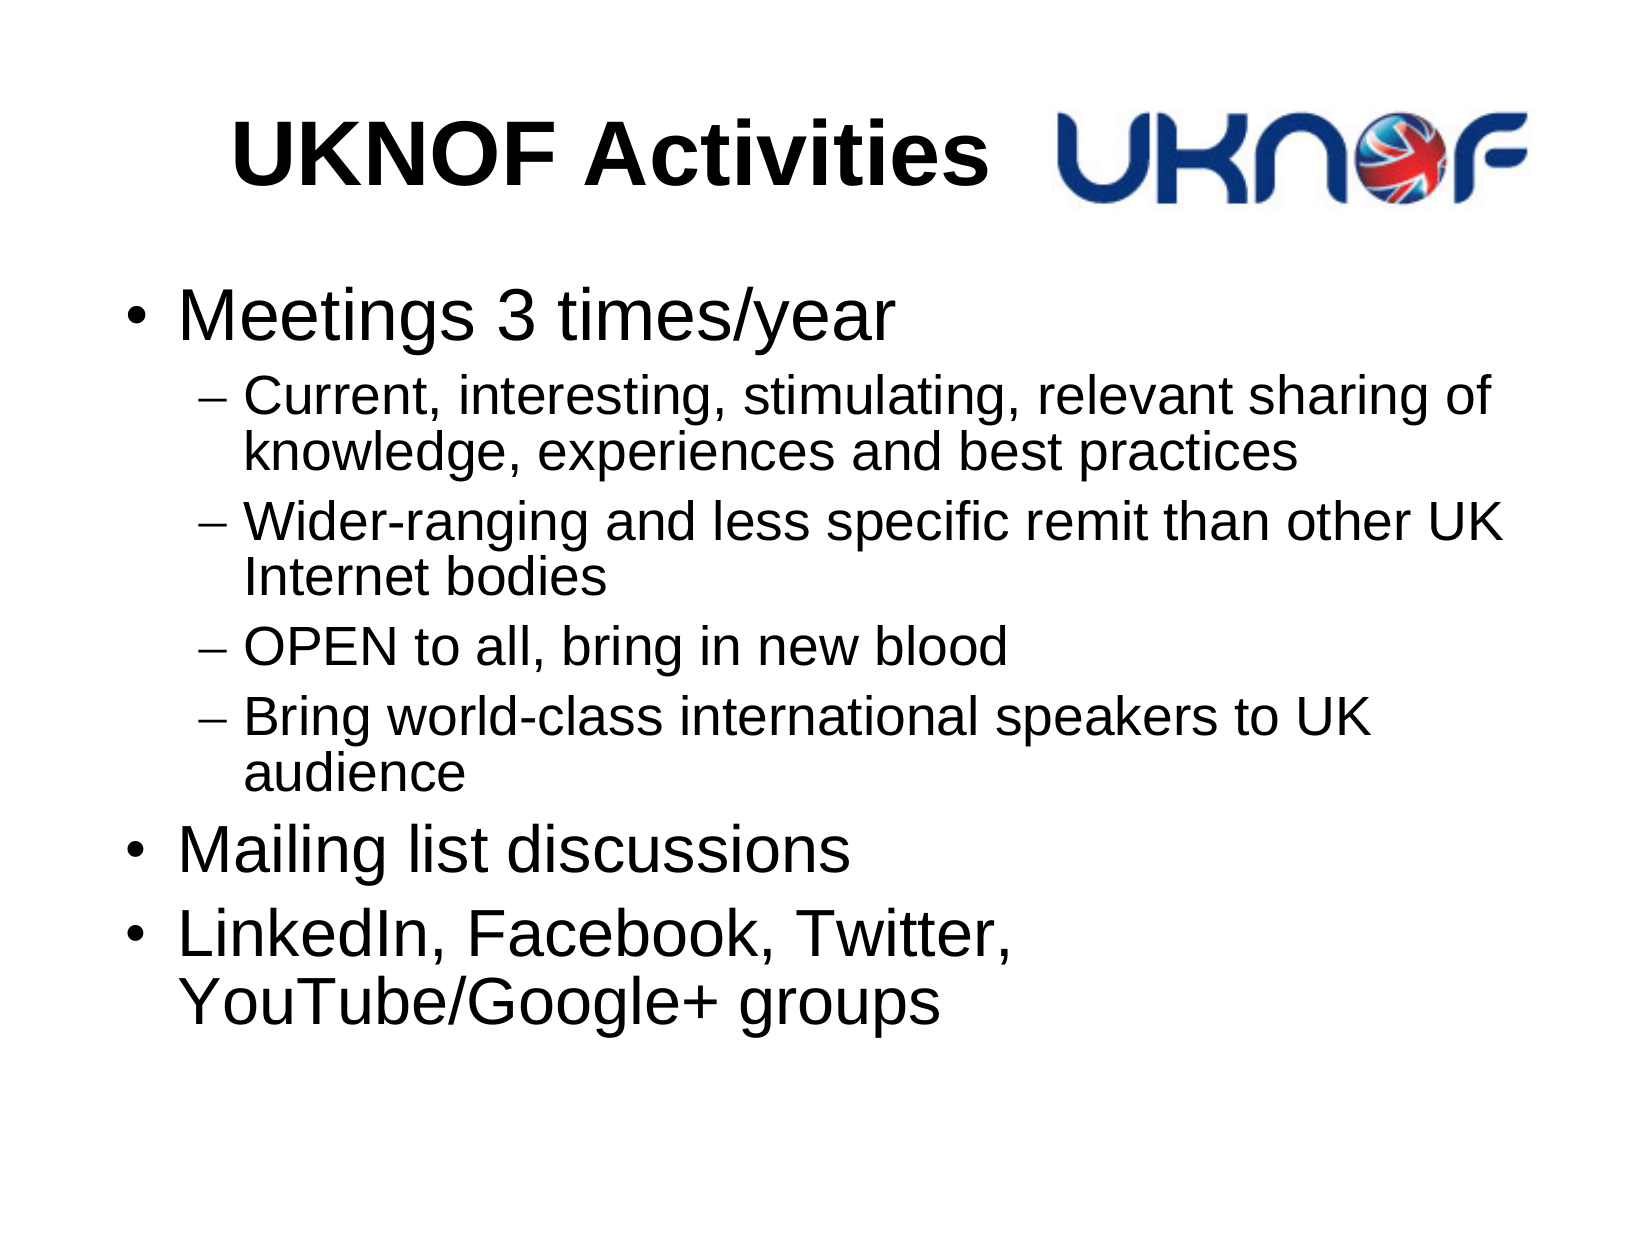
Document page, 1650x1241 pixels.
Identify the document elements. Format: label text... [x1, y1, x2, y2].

title UKNOF Activities [123, 55, 1100, 262]
list Meetings 3 times/year Current, interesting, stimulating, relevant sharing of knowledge, experiences and best practices Wider-ranging and less specific remit than other UK Internet bodies OPEN to all, bring in new blood Bring world-class international speakers to UK audience Mailing list discussions LinkedIn, Facebook, Twitter, YouTube/Google+ groups [123, 281, 1526, 1154]
picture [1100, 93, 1536, 225]
